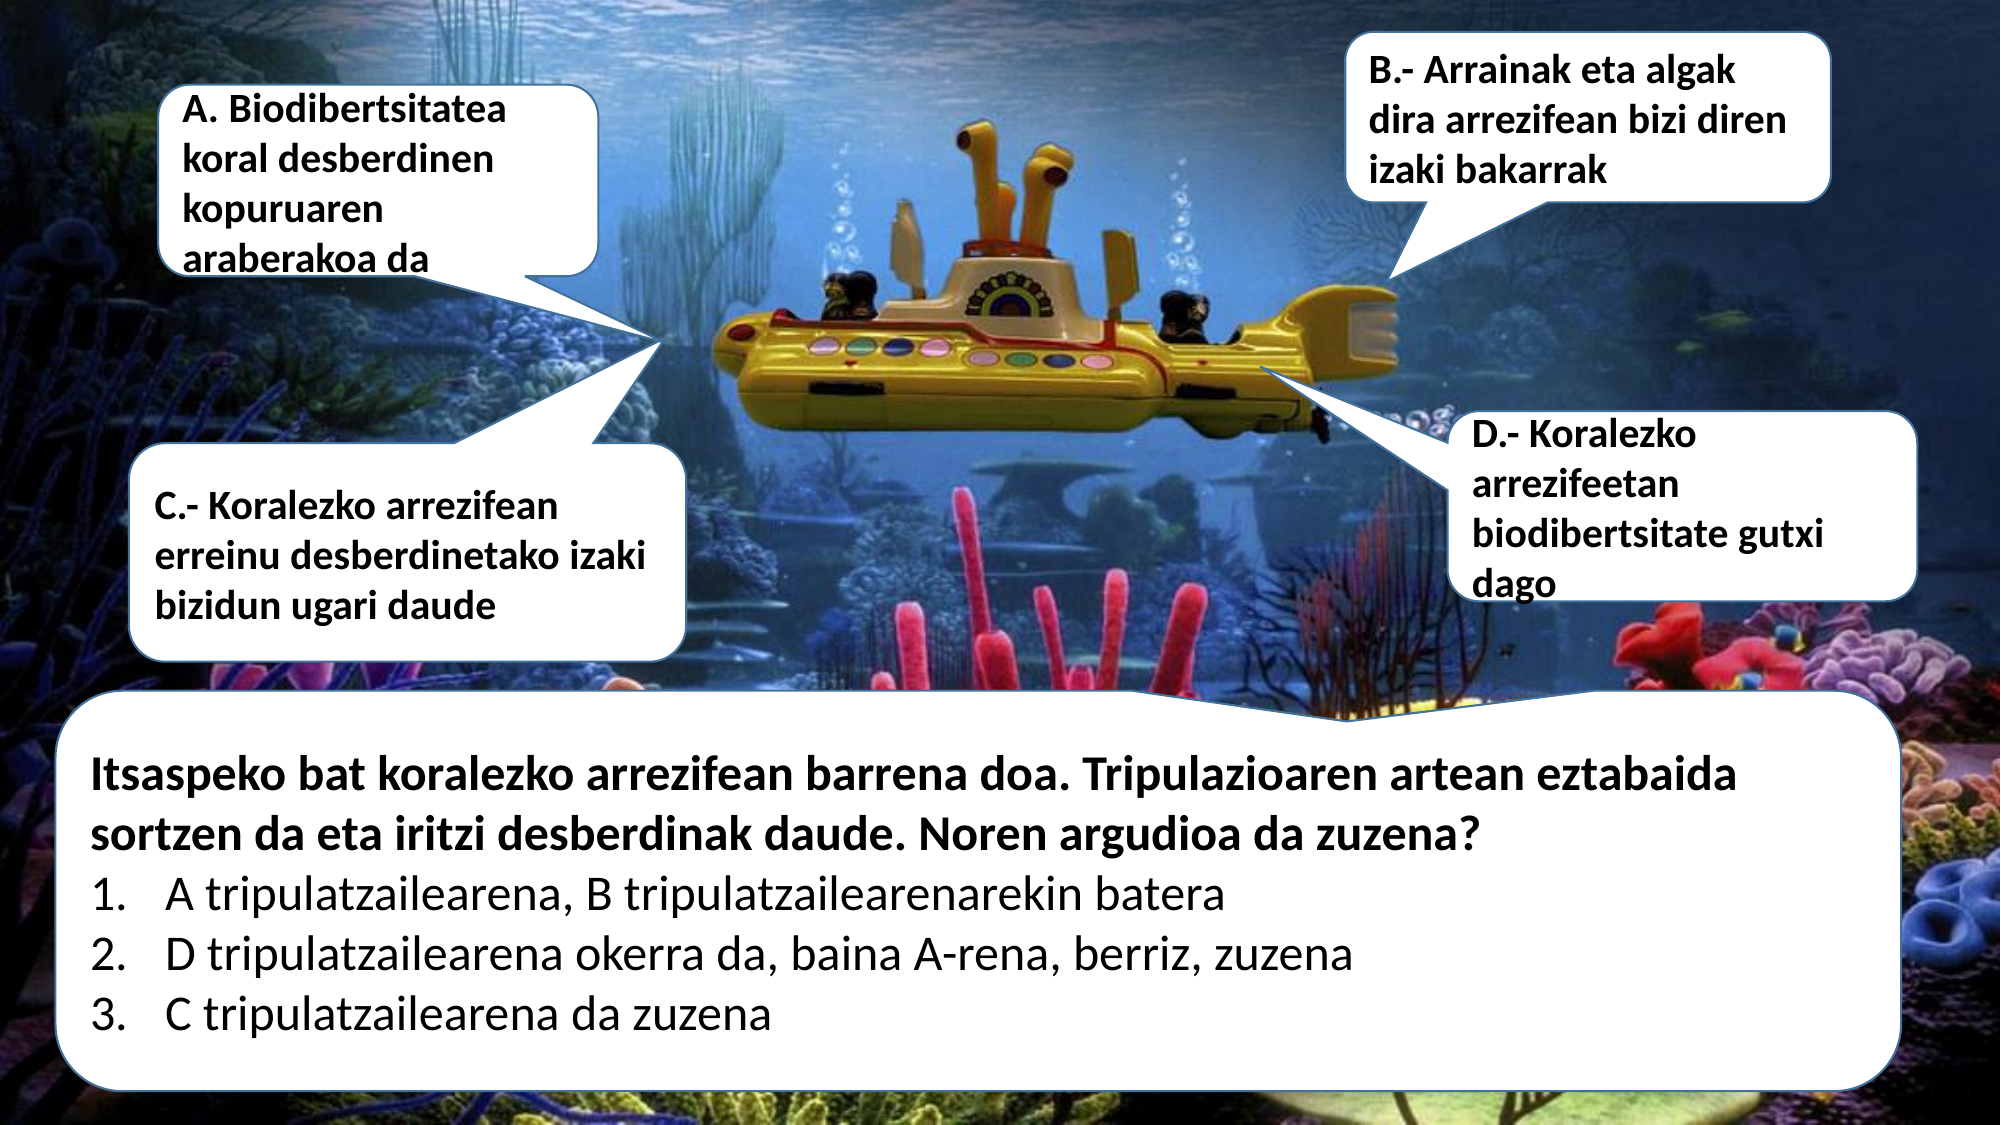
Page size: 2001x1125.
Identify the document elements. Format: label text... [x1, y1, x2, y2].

picture [0, 0, 2000, 1125]
text_box B.- Arrainak eta algak dira arrezifean bizi diren izaki bakarrak [1345, 31, 1831, 282]
text_box C.- Koralezko arrezifean erreinu desberdinetako izaki bizidun ugari daude [128, 341, 687, 662]
text_box Itsaspeko bat koralezko arrezifean barrena doa. Tripulazioaren artean eztabaida sortzen da eta iritzi desberdinak daude. Noren argudioa da zuzena? A tripulatzailearena, B tripulatzailearenarekin batera D tripulatzailearena okerra da, baina A-rena, berriz, zuzena C tripulatzailearena da zuzena [55, 690, 1902, 1092]
text_box A. Biodibertsitatea koral desberdinen kopuruaren araberakoa da [158, 84, 666, 343]
text_box D.- Koralezko arrezifeetan biodibertsitate gutxi dago [1260, 366, 1918, 602]
